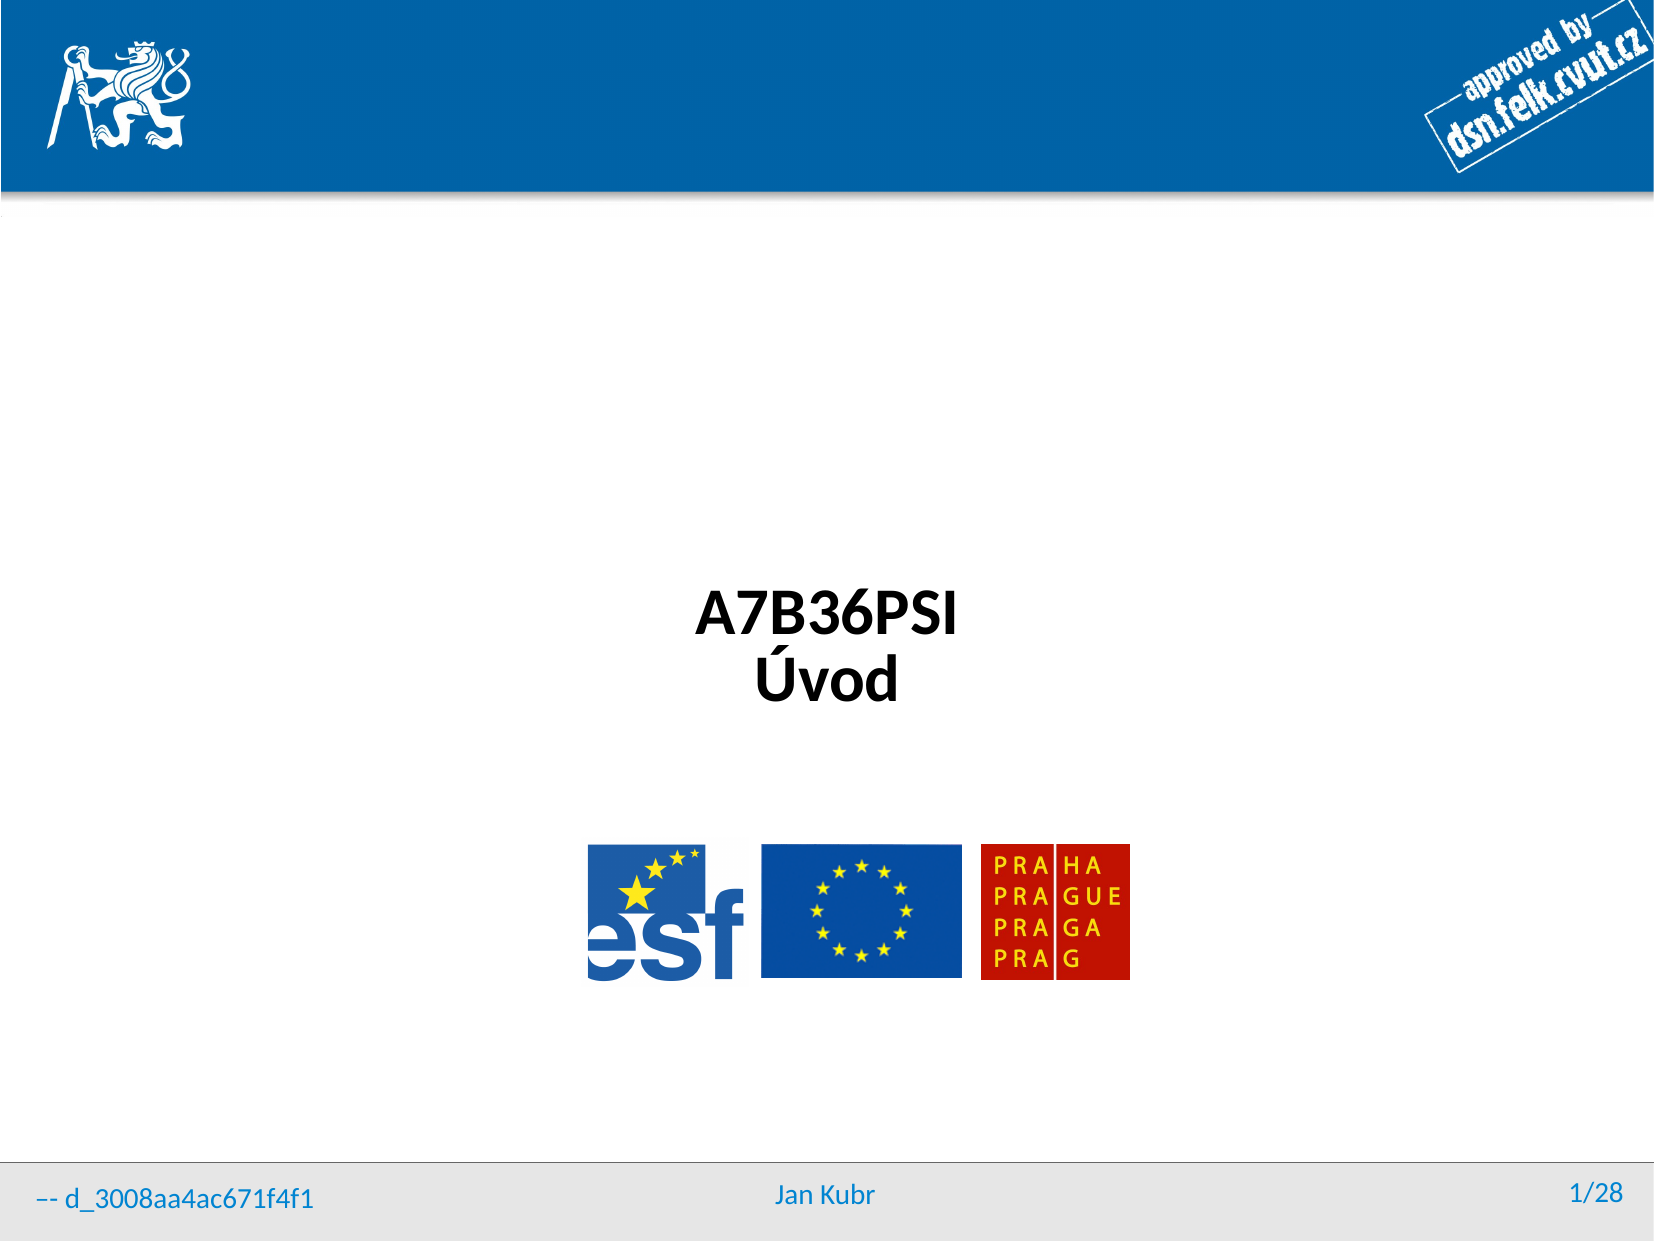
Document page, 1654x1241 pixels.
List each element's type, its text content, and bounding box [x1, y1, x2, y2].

subtitle A7B36PSI Úvod [121, 245, 1534, 1058]
picture [981, 844, 1130, 980]
picture [1, 0, 1654, 217]
picture [761, 844, 962, 978]
picture [581, 837, 749, 987]
